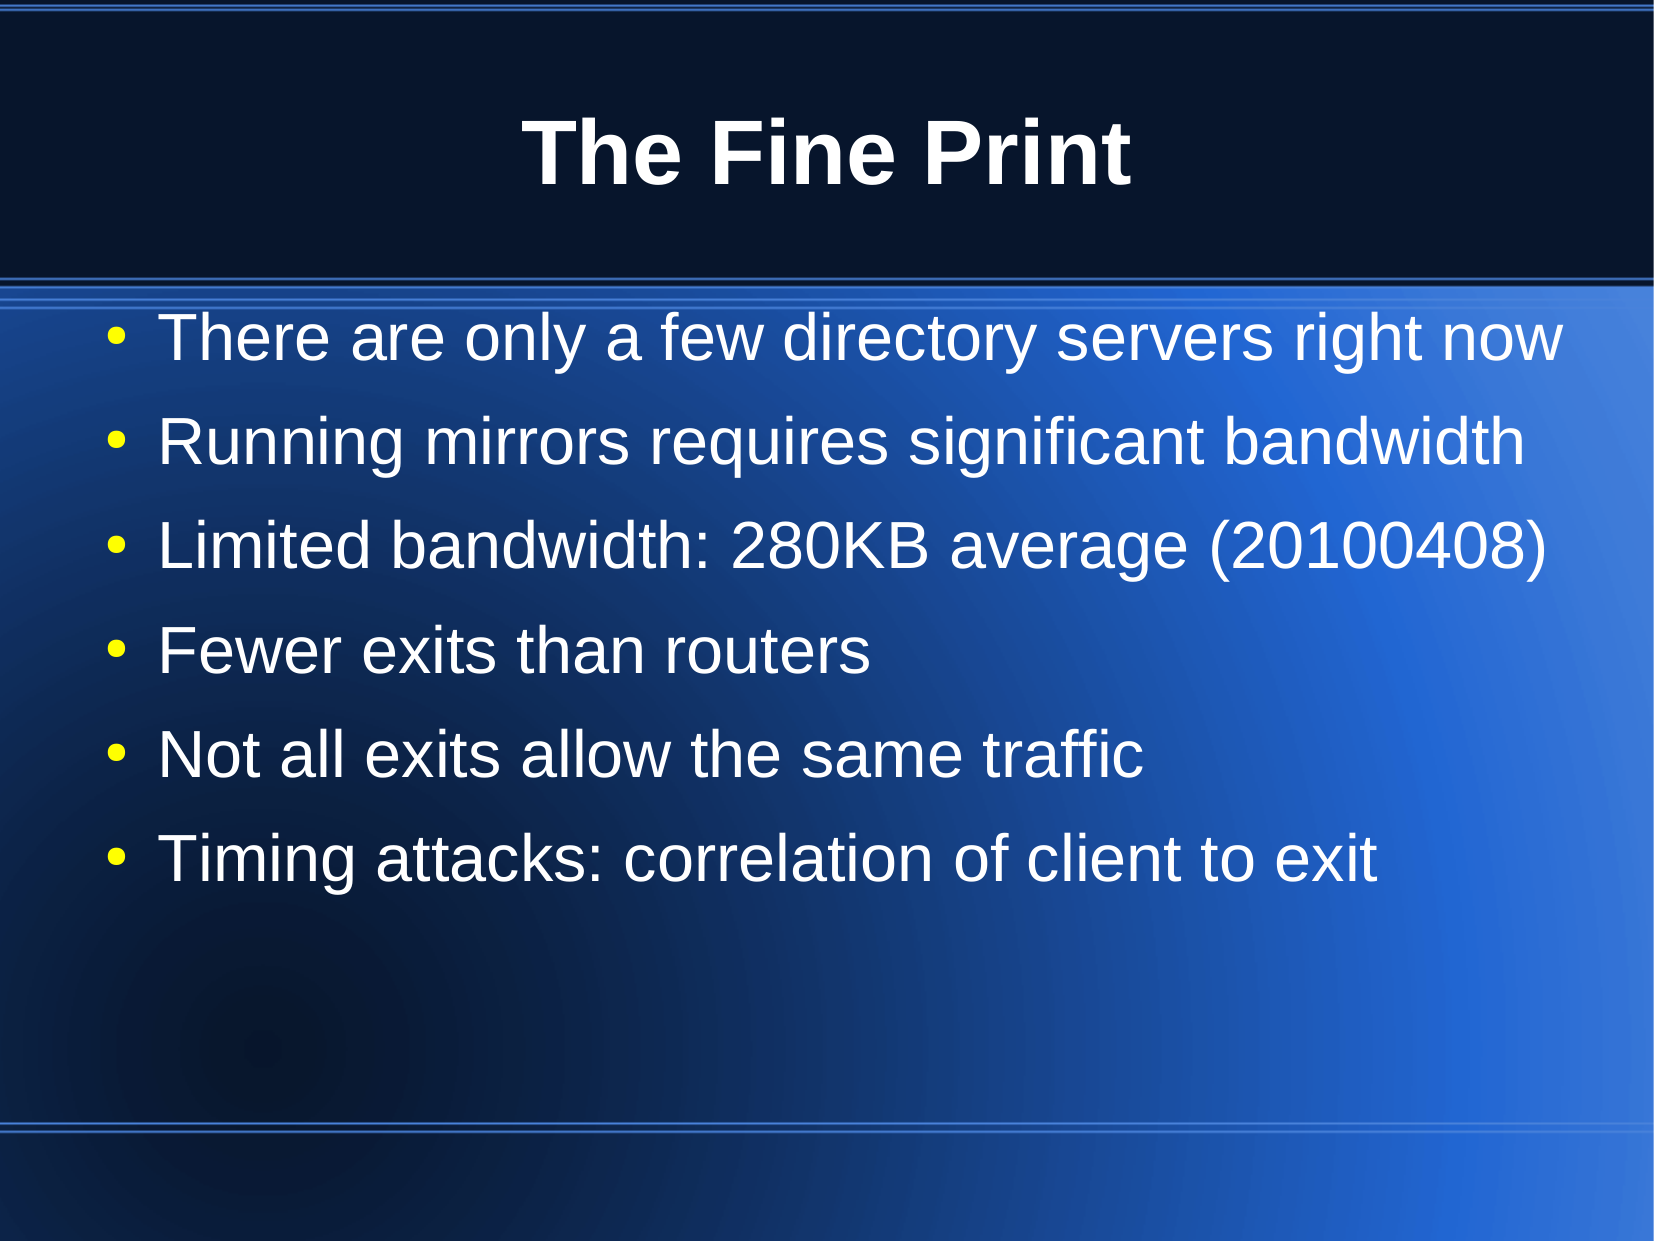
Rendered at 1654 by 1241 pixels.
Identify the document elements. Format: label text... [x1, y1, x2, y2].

picture [0, 0, 1654, 1241]
title The Fine Print [82, 49, 1571, 257]
list There are only a few directory servers right now Running mirrors requires significant bandwidth Limited bandwidth: 280KB average (20100408) Fewer exits than routers Not all exits allow the same traffic Timing attacks: correlation of client to exit [86, 300, 1576, 988]
